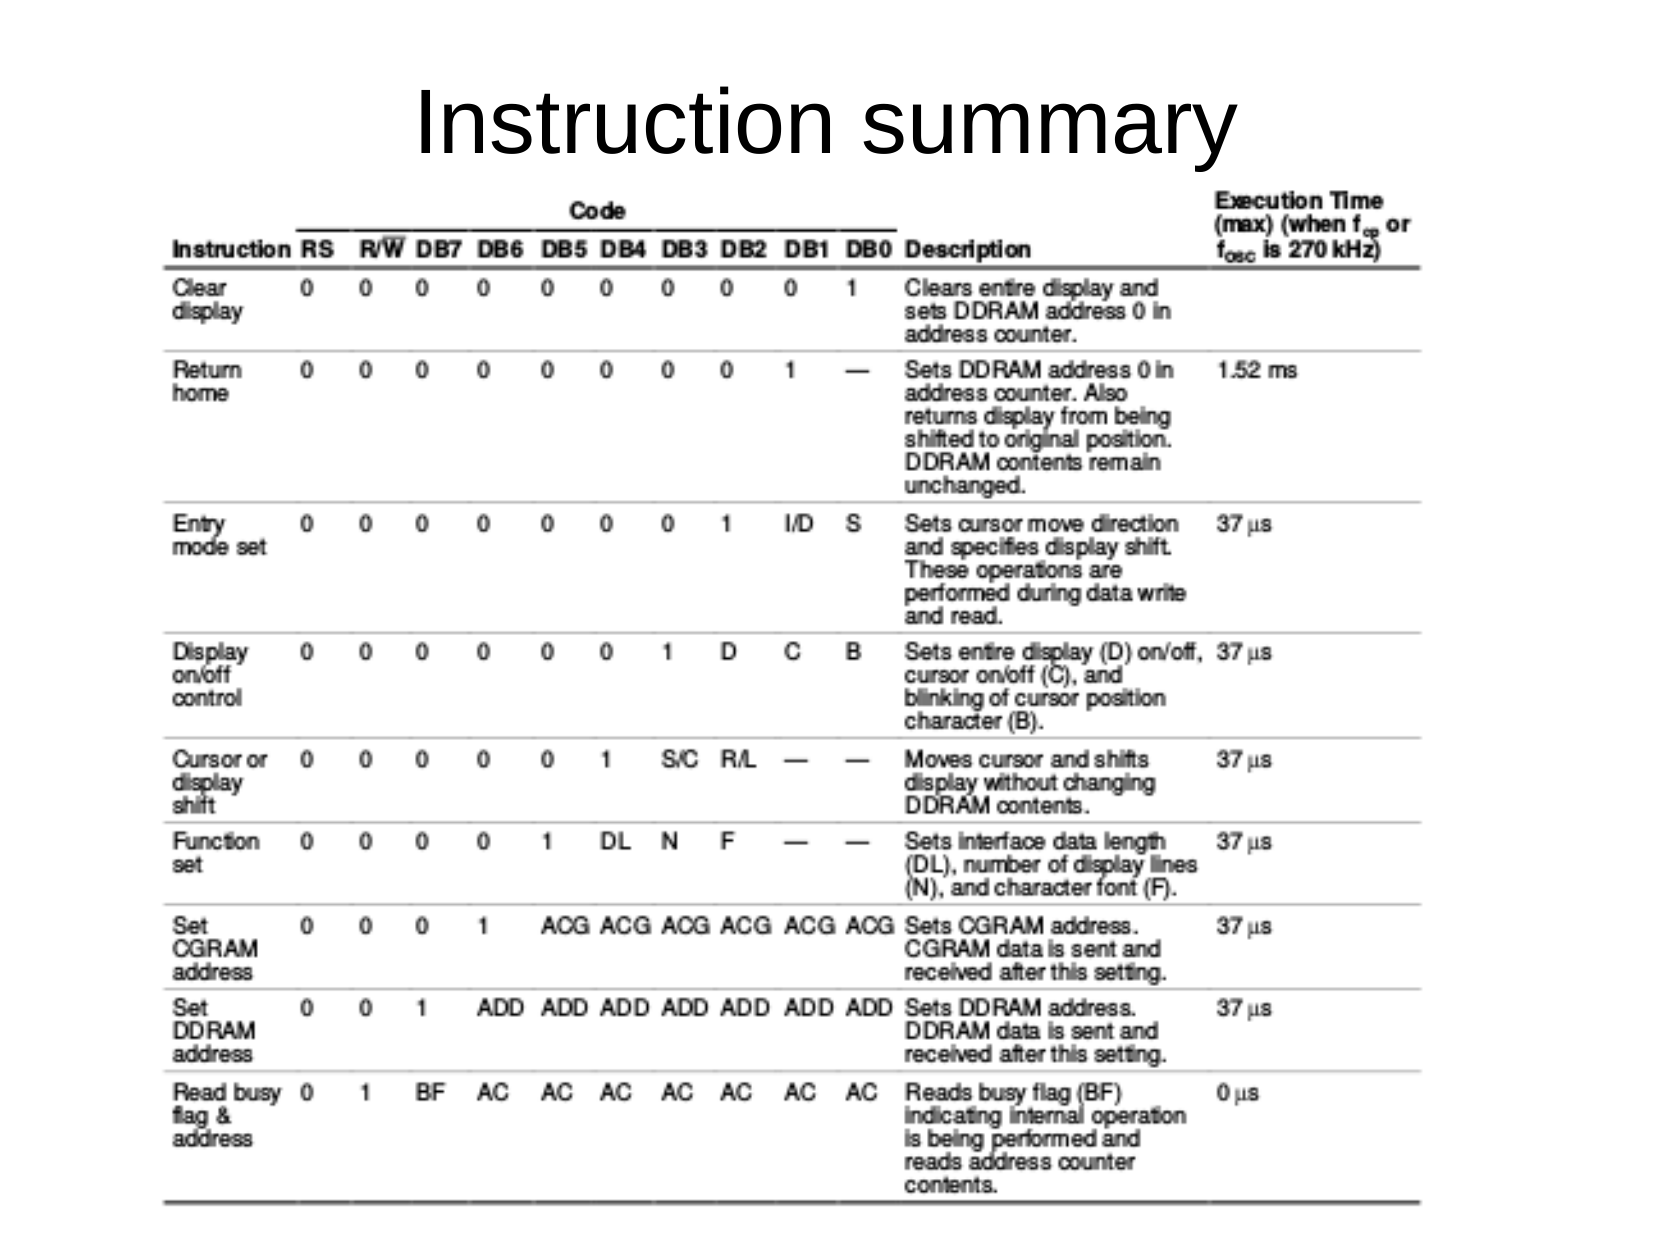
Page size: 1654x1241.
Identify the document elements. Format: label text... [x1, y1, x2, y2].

picture [135, 184, 1456, 1214]
title Instruction summary [82, 17, 1571, 226]
